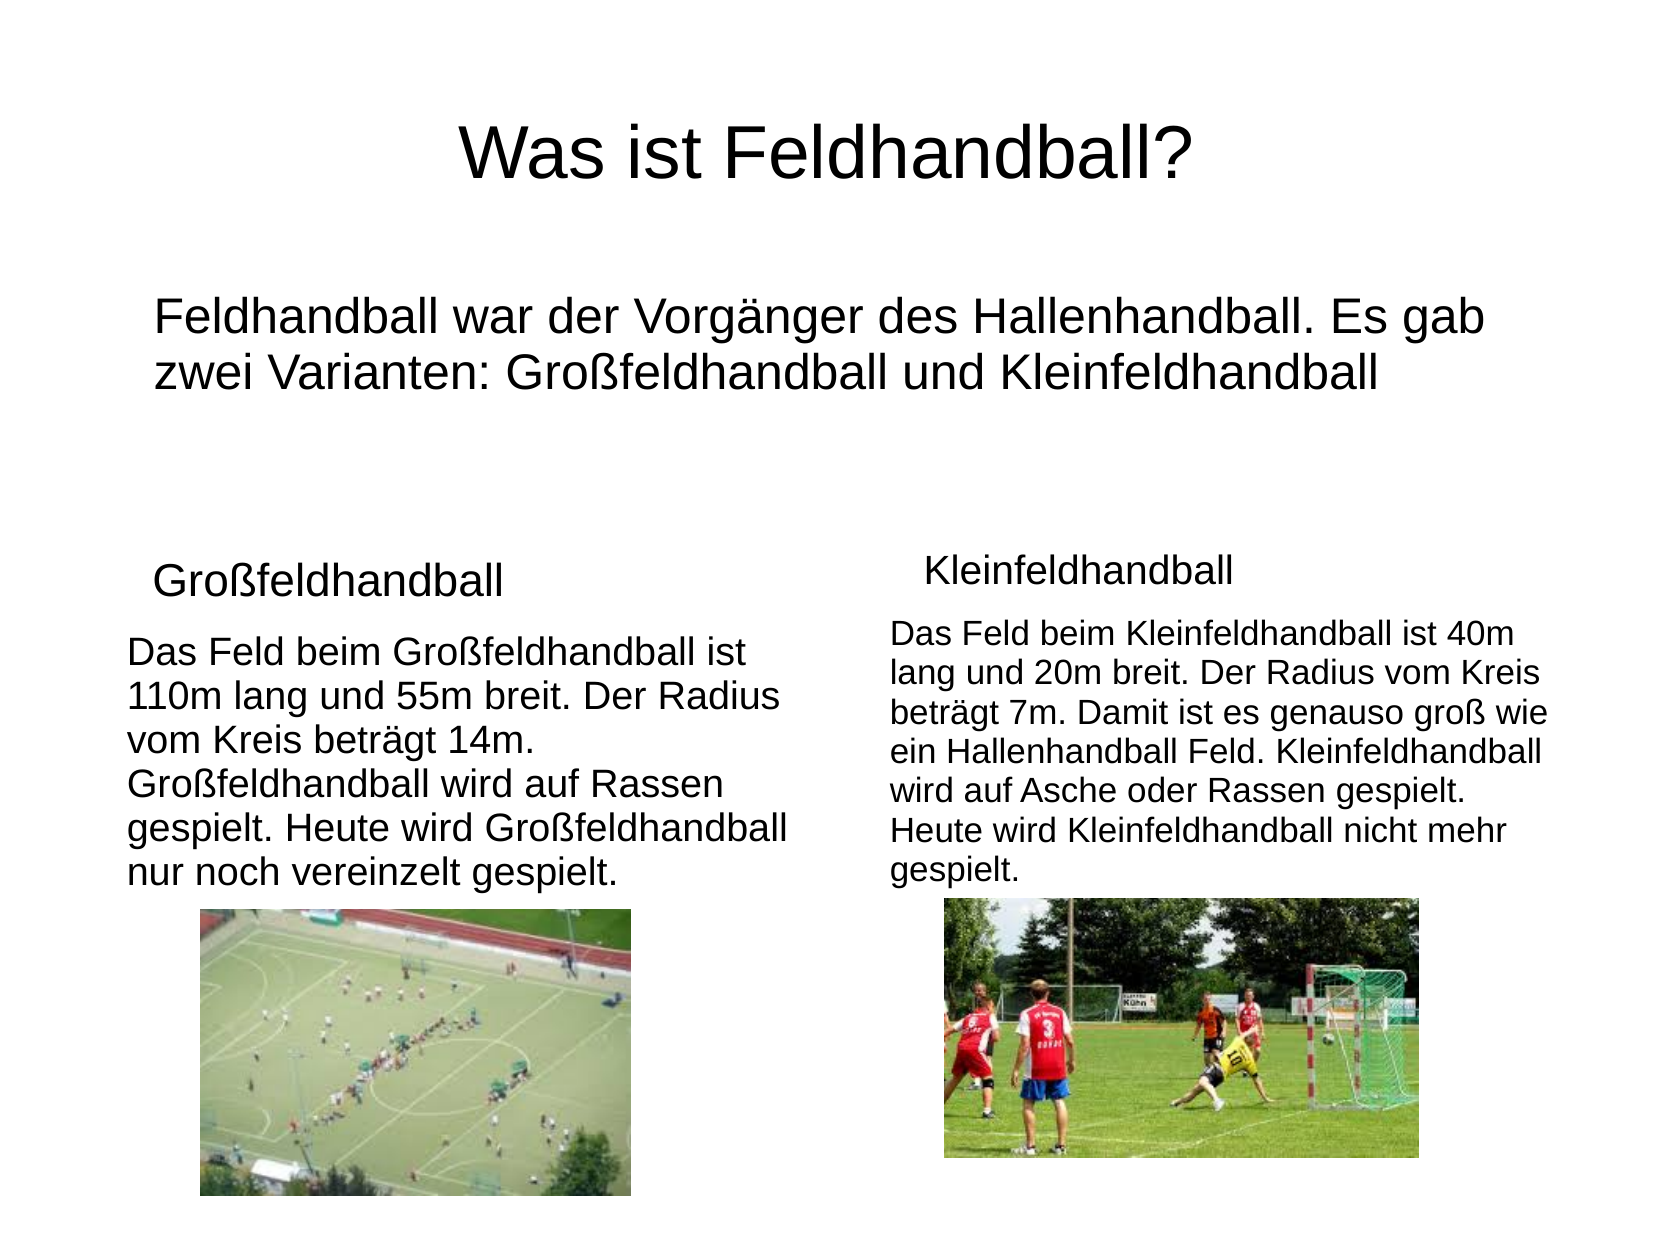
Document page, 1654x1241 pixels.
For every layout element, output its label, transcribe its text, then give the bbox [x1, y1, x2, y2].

title Was ist Feldhandball? [82, 49, 1571, 257]
list Feldhandball war der Vorgänger des Hallenhandball. Es gab zwei Varianten: Großfeldhandball und Kleinfeldhandball [82, 288, 1572, 520]
list Großfeldhandball Das Feld beim Großfeldhandball ist 110m lang und 55m breit. Der Radius vom Kreis beträgt 14m. Großfeldhandball wird auf Rassen gespielt. Heute wird Großfeldhandball nur noch vereinzelt gespielt. [70, 555, 798, 899]
picture [944, 898, 1419, 1158]
list Kleinfeldhandball Das Feld beim Kleinfeldhandball ist 40m lang und 20m breit. Der Radius vom Kreis beträgt 7m. Damit ist es genauso groß wie ein Hallenhandball Feld. Kleinfeldhandball wird auf Asche oder Rassen gespielt. Heute wird Kleinfeldhandball nicht mehr gespielt. [840, 547, 1567, 891]
picture [200, 909, 631, 1196]
